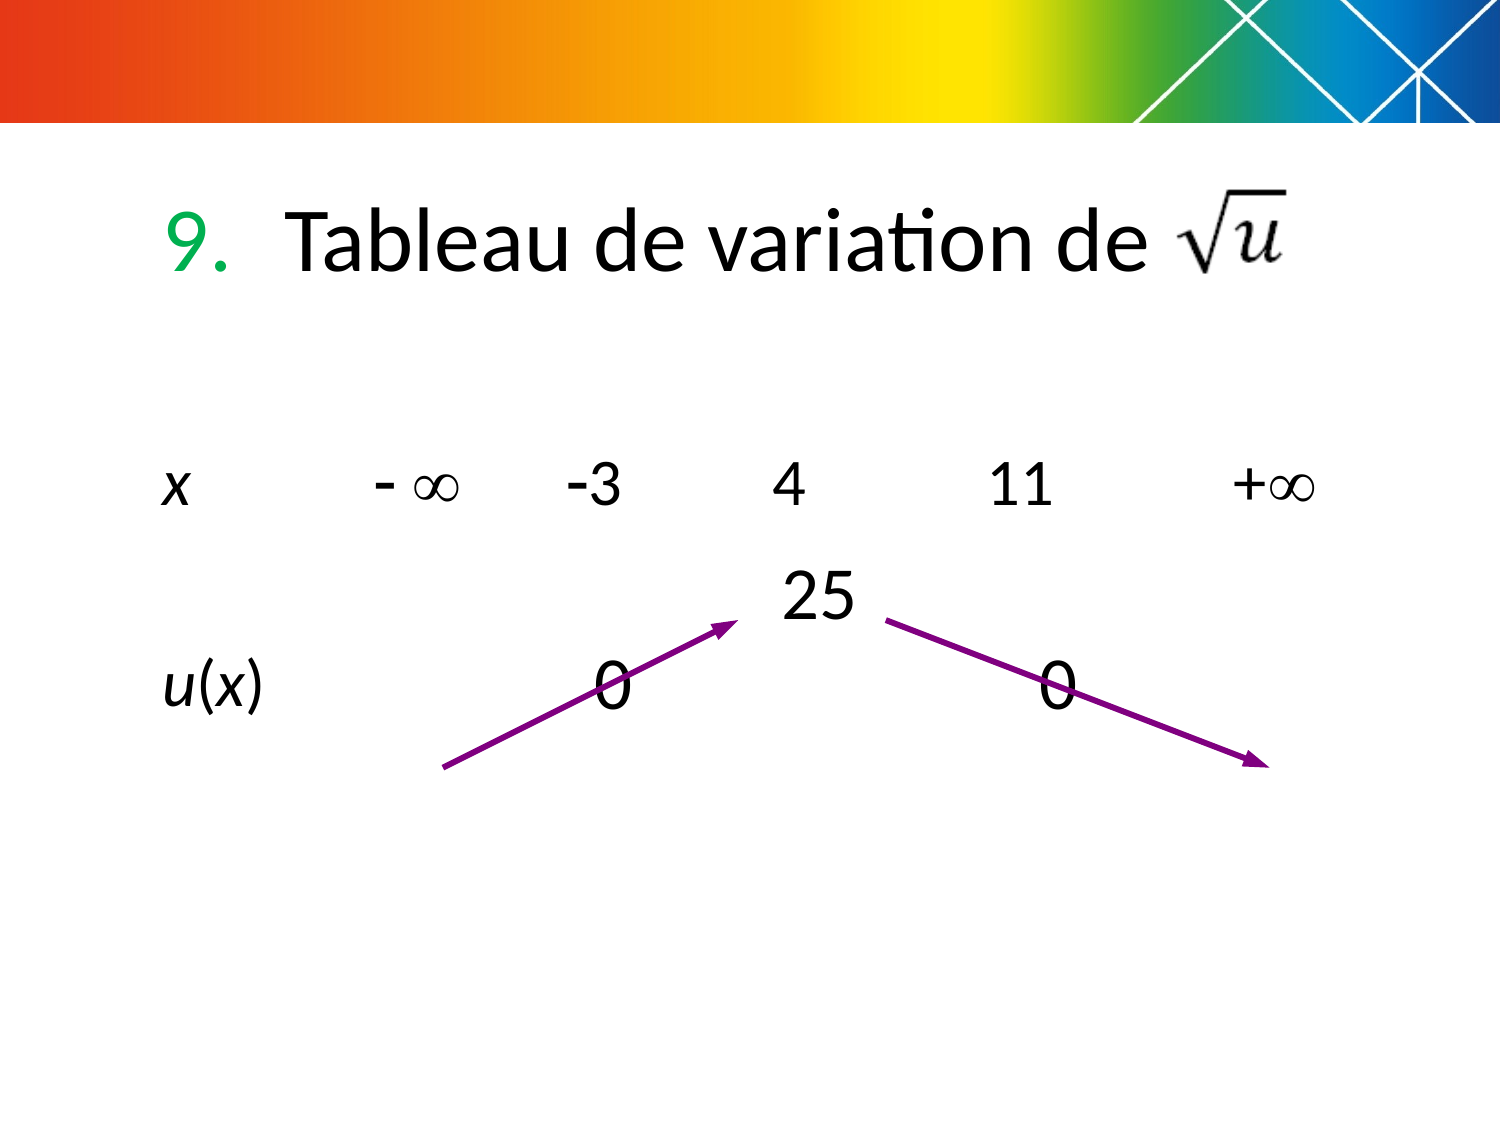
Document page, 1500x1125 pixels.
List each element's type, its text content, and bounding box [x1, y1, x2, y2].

table_header x [148, 421, 359, 537]
table_header   3 4 11 + [359, 421, 1372, 537]
table_cell u(x) [148, 537, 359, 822]
title Tableau de variation de [147, 163, 1426, 305]
table_cell 25 0 0 [359, 537, 1372, 822]
picture [1340, 0, 1500, 123]
picture [1163, 172, 1312, 303]
picture [0, 0, 1359, 123]
